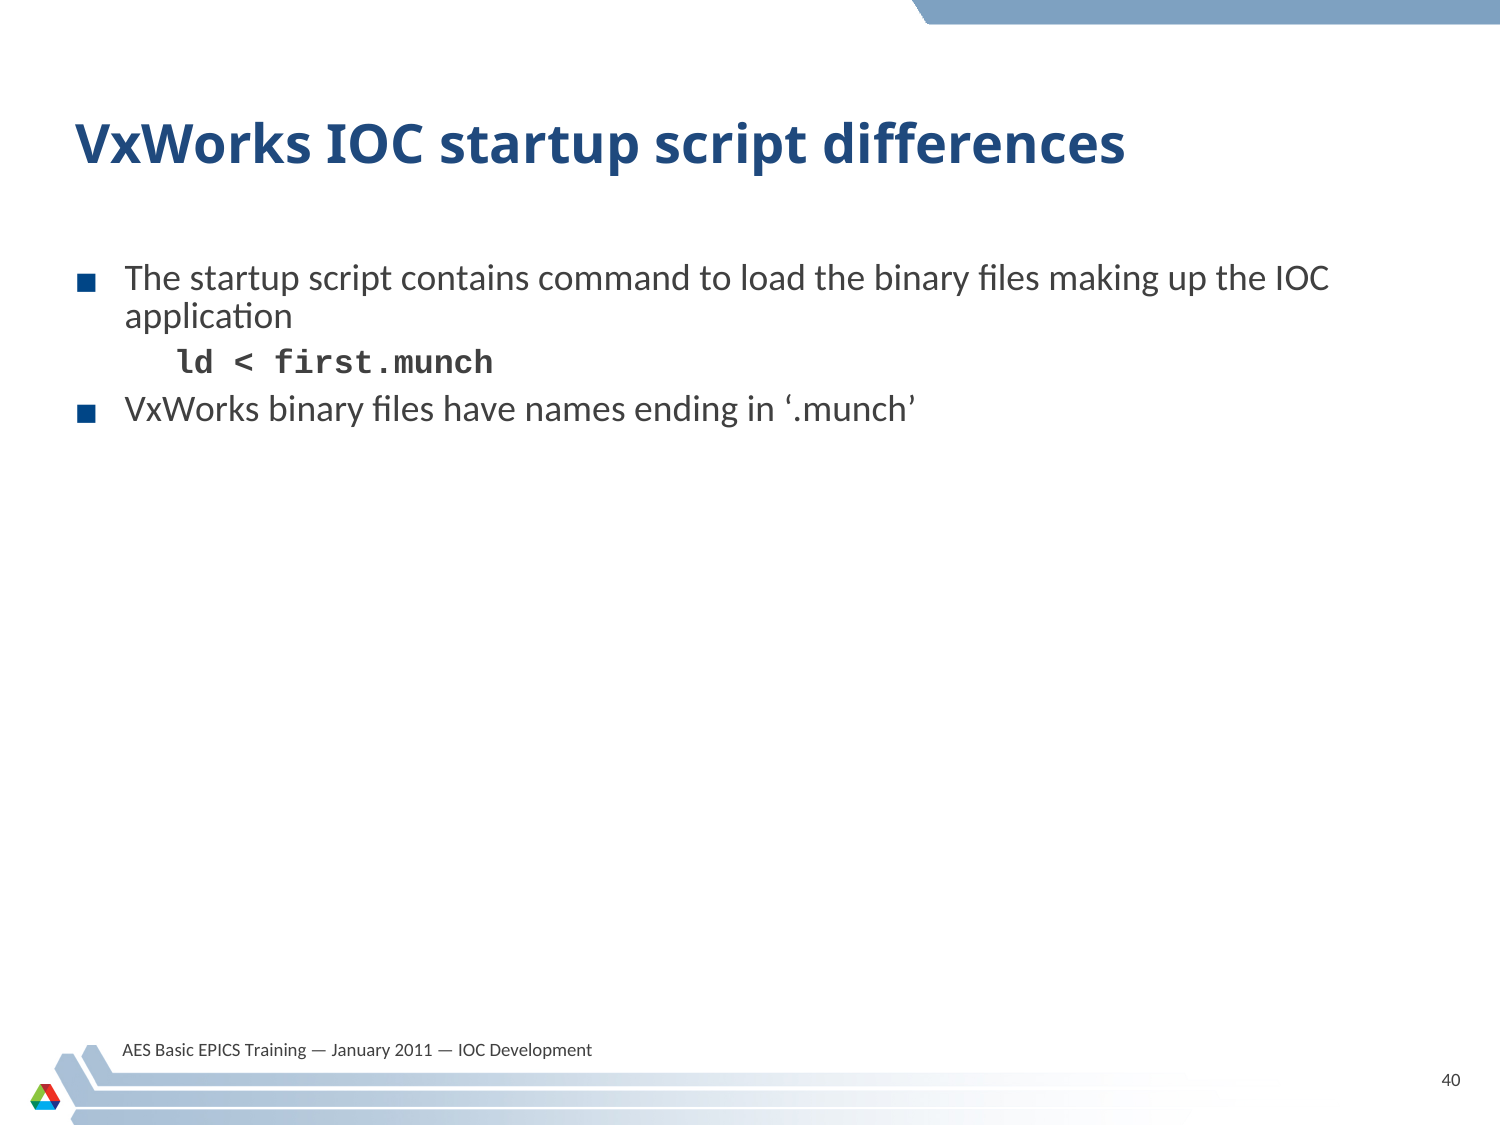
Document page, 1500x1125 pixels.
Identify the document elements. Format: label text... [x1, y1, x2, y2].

picture [0, 1037, 1500, 1125]
list The startup script contains command to load the binary files making up the IOC application ld < first.munch VxWorks binary files have names ending in ‘.munch’ [75, 262, 1426, 449]
title VxWorks IOC startup script differences [75, 111, 1426, 175]
picture [0, 0, 1500, 26]
